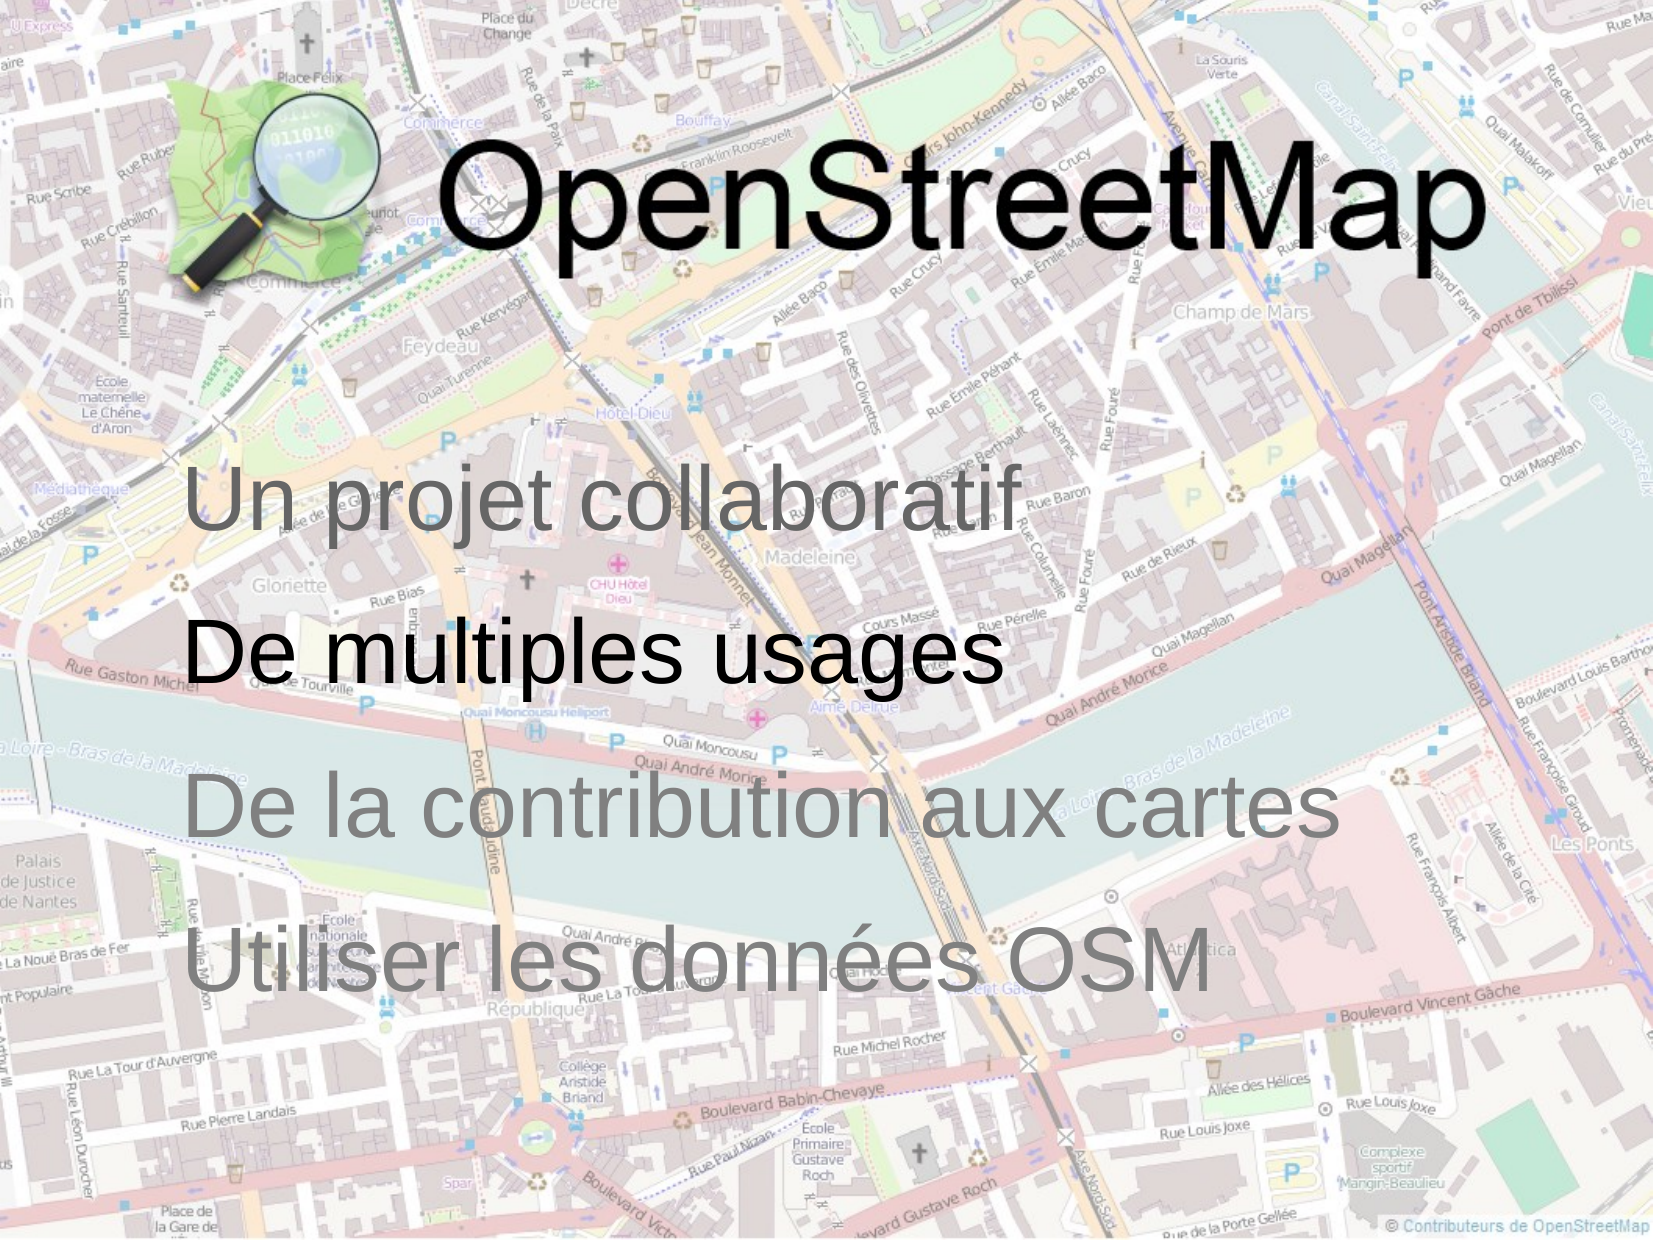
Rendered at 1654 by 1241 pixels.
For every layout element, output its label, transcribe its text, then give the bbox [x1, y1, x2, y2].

picture [0, 0, 1653, 1240]
text_box Un projet collaboratif De multiples usages De la contribution aux cartes Utiliser les données OSM [166, 388, 1503, 1156]
